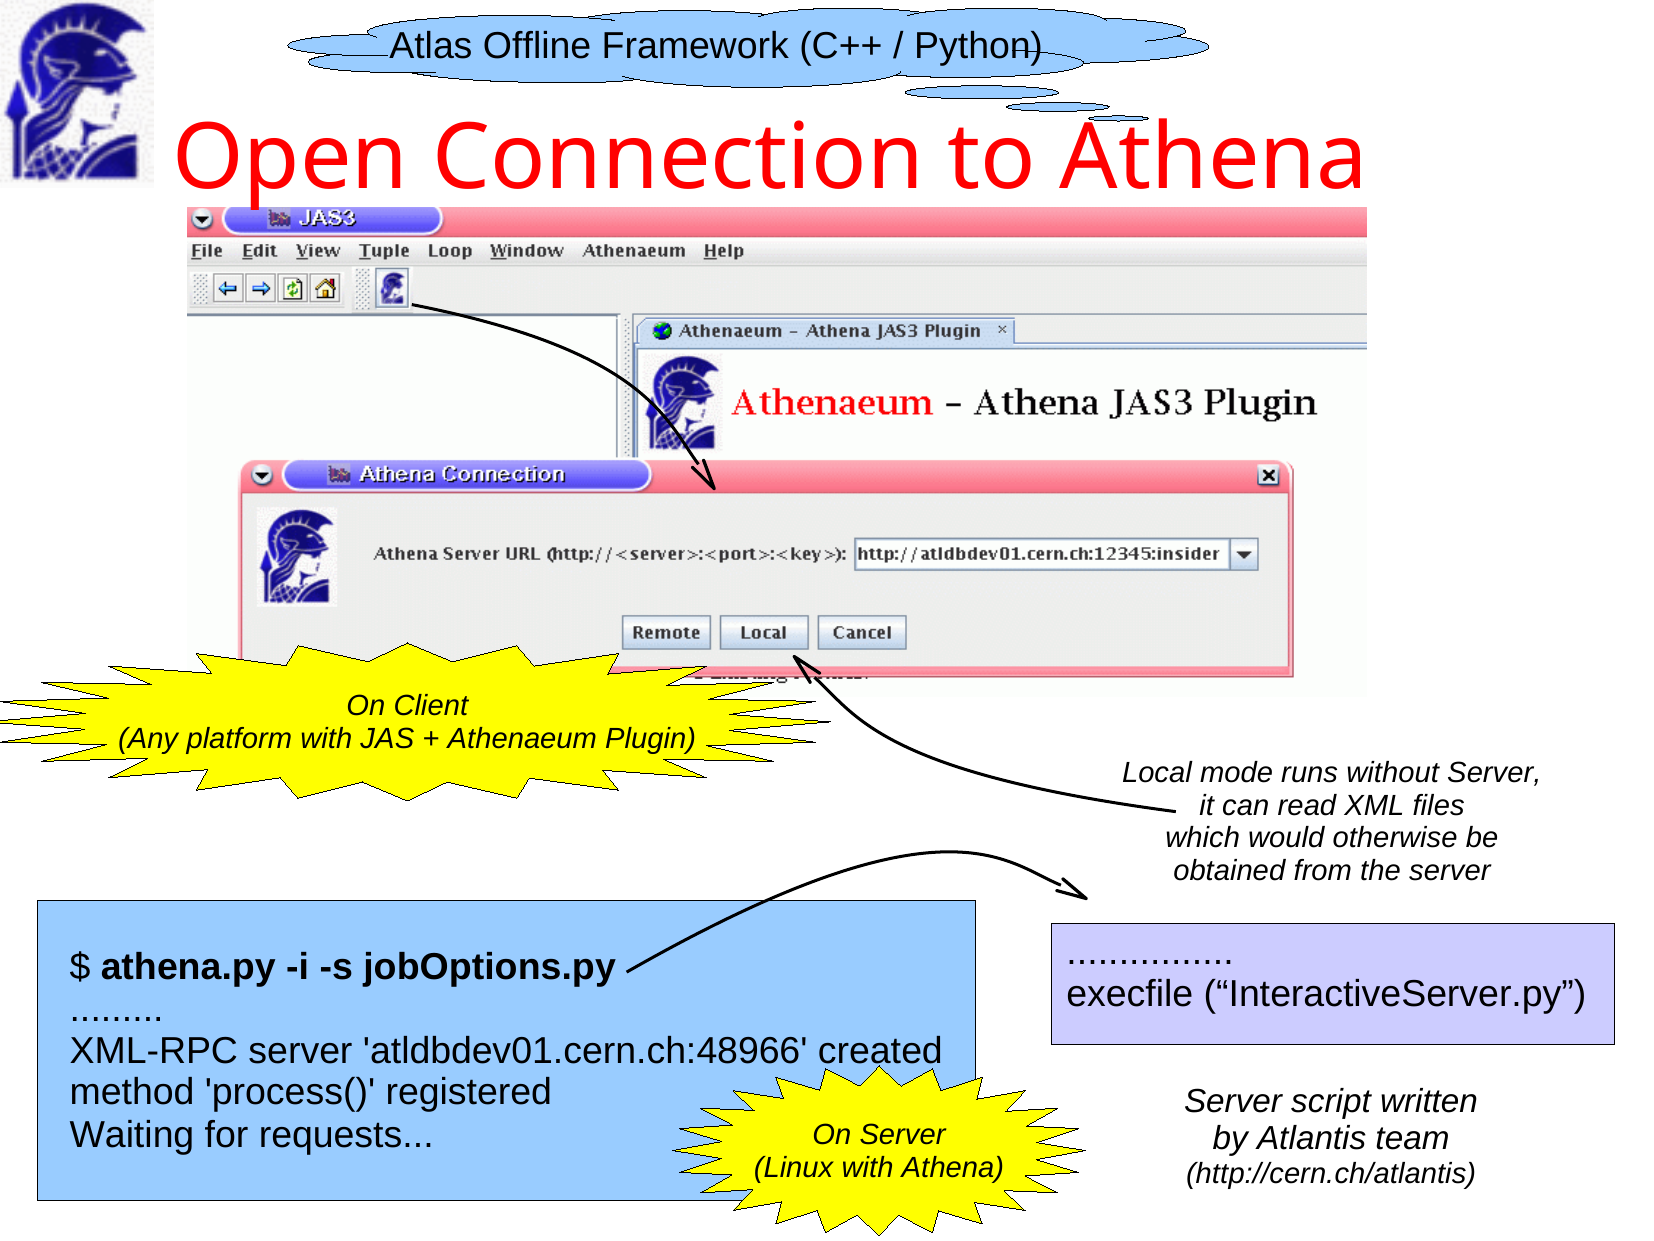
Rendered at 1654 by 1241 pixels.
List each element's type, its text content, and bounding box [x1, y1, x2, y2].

text_box $ athena.py -i -s jobOptions.py ......... XML-RPC server 'atldbdev01.cern.ch:48966' created method 'process()' registered Waiting for requests... [37, 900, 976, 1201]
picture [187, 257, 1367, 697]
text_box Atlas Offline Framework (C++ / Python) [1006, 102, 1110, 112]
text_box On Client (Any platform with JAS + Athenaeum Plugin) [0, 642, 831, 801]
text_box Local mode runs without Server, it can read XML files which would otherwise be obtained from the server [1107, 748, 1548, 895]
text_box On Server (Linux with Athena) [672, 1065, 1086, 1236]
text_box Atlas Offline Framework (C++ / Python) [287, 8, 1209, 88]
text_box Server script written by Atlantis team (http://cern.ch/atlantis) [1169, 1075, 1493, 1198]
title Open Connection to Athena [82, 49, 1459, 257]
text_box ................ execfile (“InteractiveServer.py”) [1051, 923, 1615, 1045]
text_box Atlas Offline Framework (C++ / Python) [905, 85, 1059, 99]
picture [0, 0, 154, 188]
